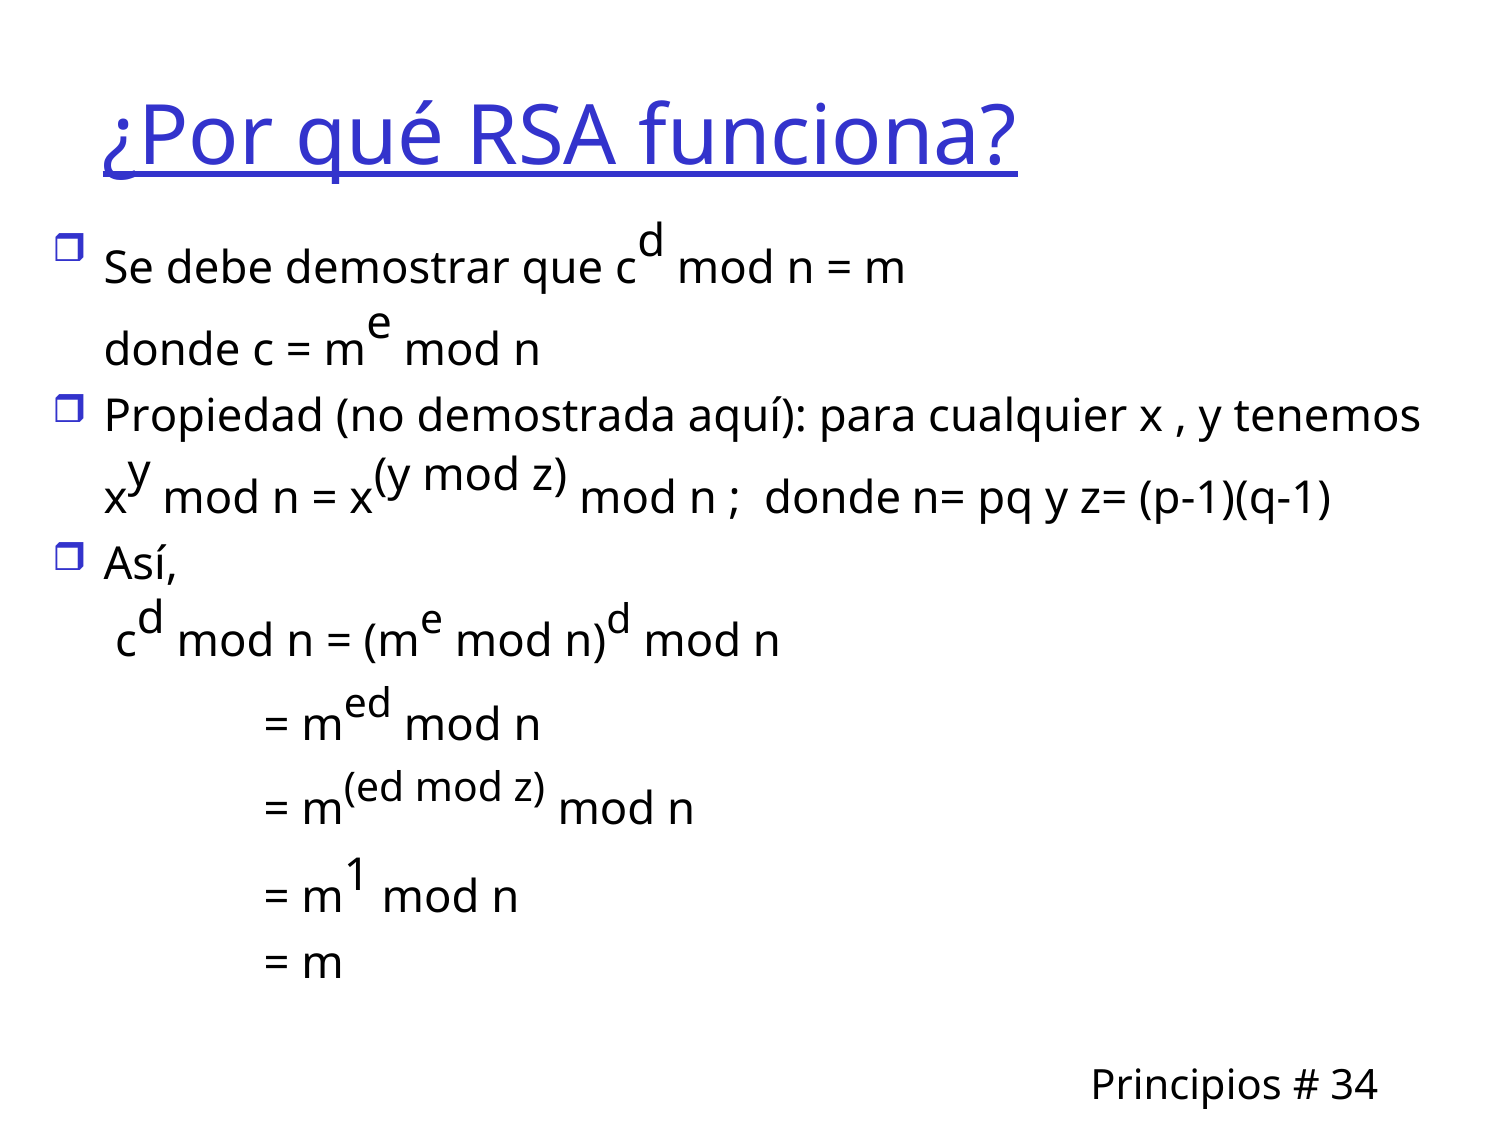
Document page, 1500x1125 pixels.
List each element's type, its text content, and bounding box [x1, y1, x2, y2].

title ¿Por qué RSA funciona? [87, 37, 1363, 203]
list Se debe demostrar que cd mod n = m donde c = me mod n Propiedad (no demostrada aquí): para cualquier x , y tenemos xy mod n = x(y mod z) mod n ; donde n= pq y z= (p-1)(q-1) Así, cd mod n = (me mod n)d mod n = med mod n = m(ed mod z) mod n = m1 mod n = m [37, 203, 1453, 1040]
